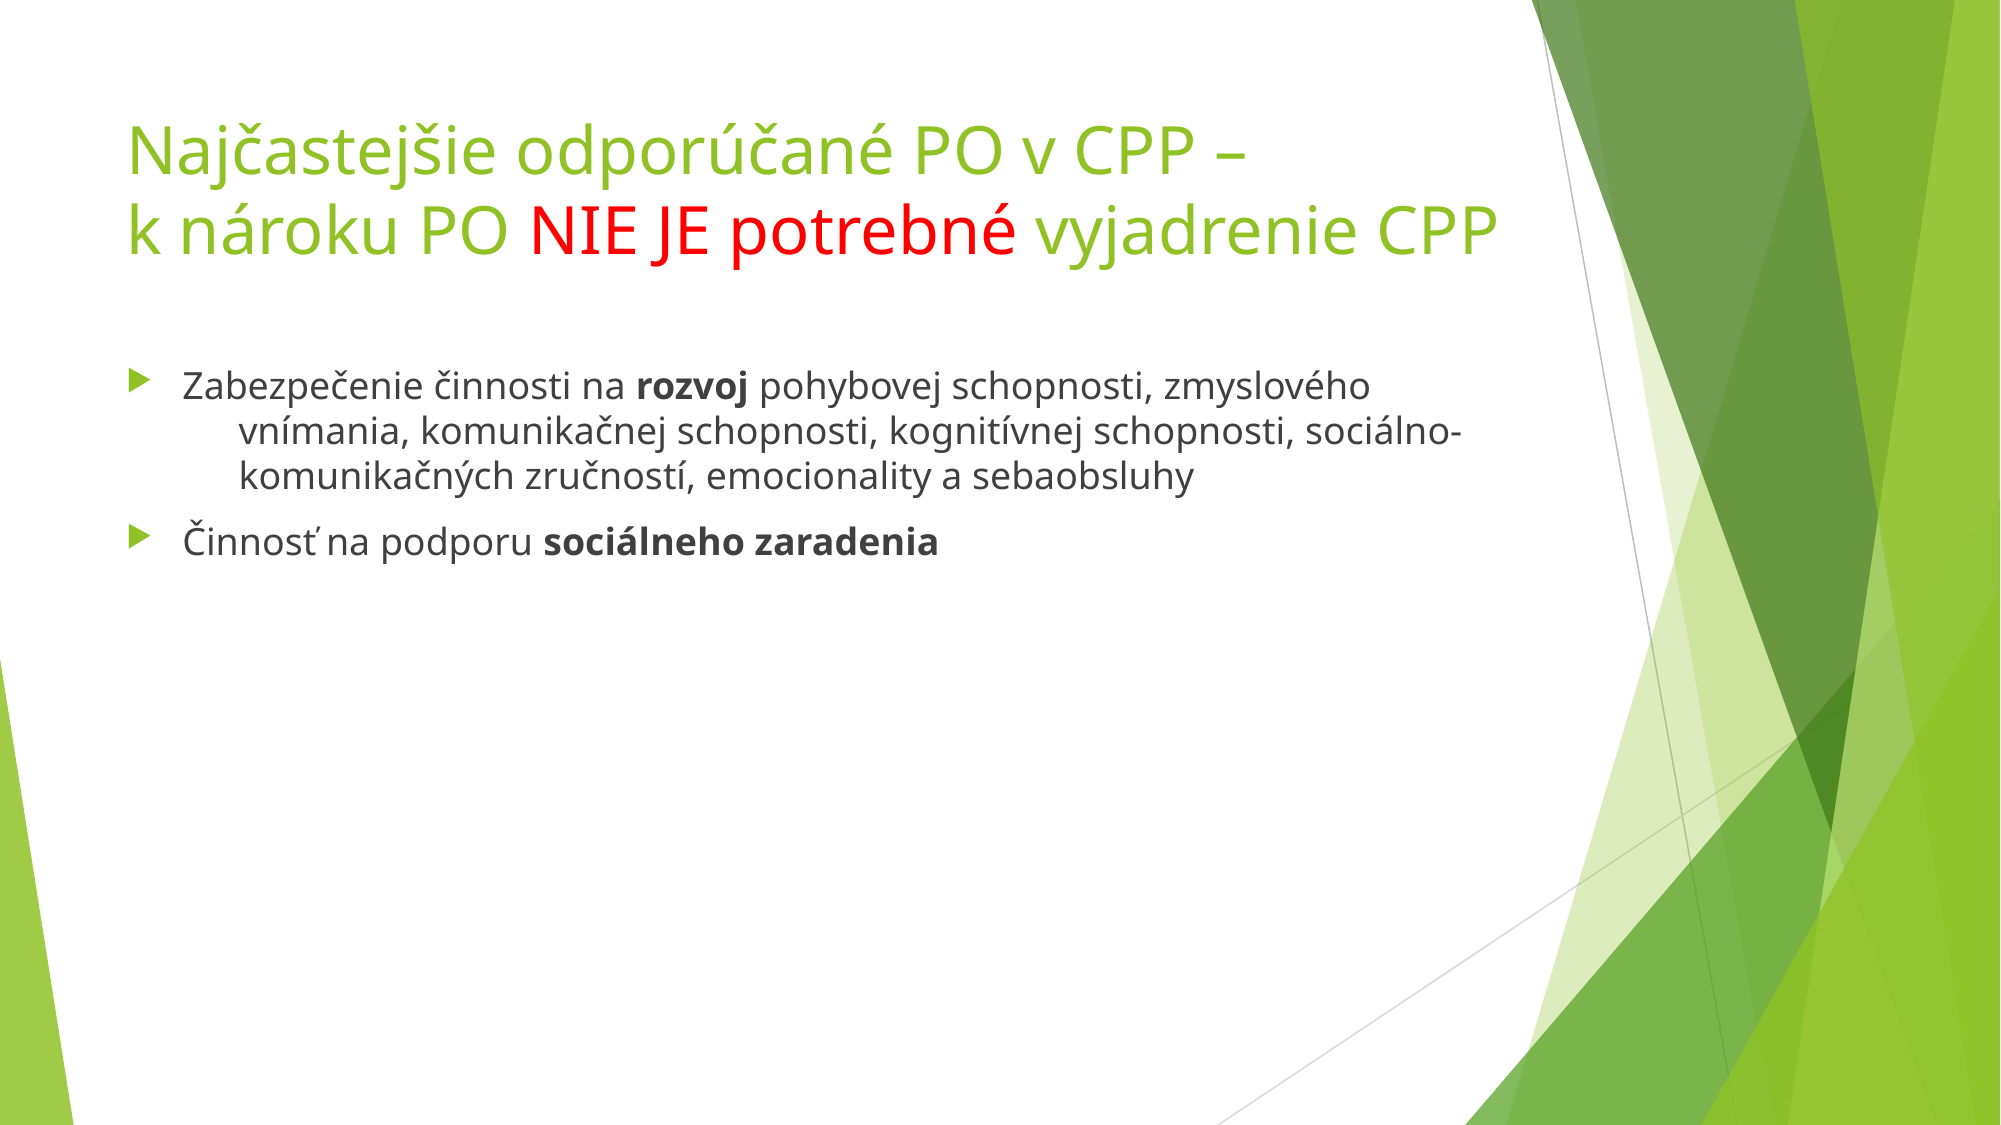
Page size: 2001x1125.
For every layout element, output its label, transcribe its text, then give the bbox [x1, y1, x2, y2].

title Najčastejšie odporúčané PO v CPP – k nároku PO NIE JE potrebné vyjadrenie CPP [111, 99, 1522, 317]
list Zabezpečenie činnosti na rozvoj pohybovej schopnosti, zmyslového vnímania, komunikačnej schopnosti, kognitívnej schopnosti, sociálno-komunikačných zručností, emocionality a sebaobsluhy Činnosť na podporu sociálneho zaradenia [111, 354, 1522, 770]
